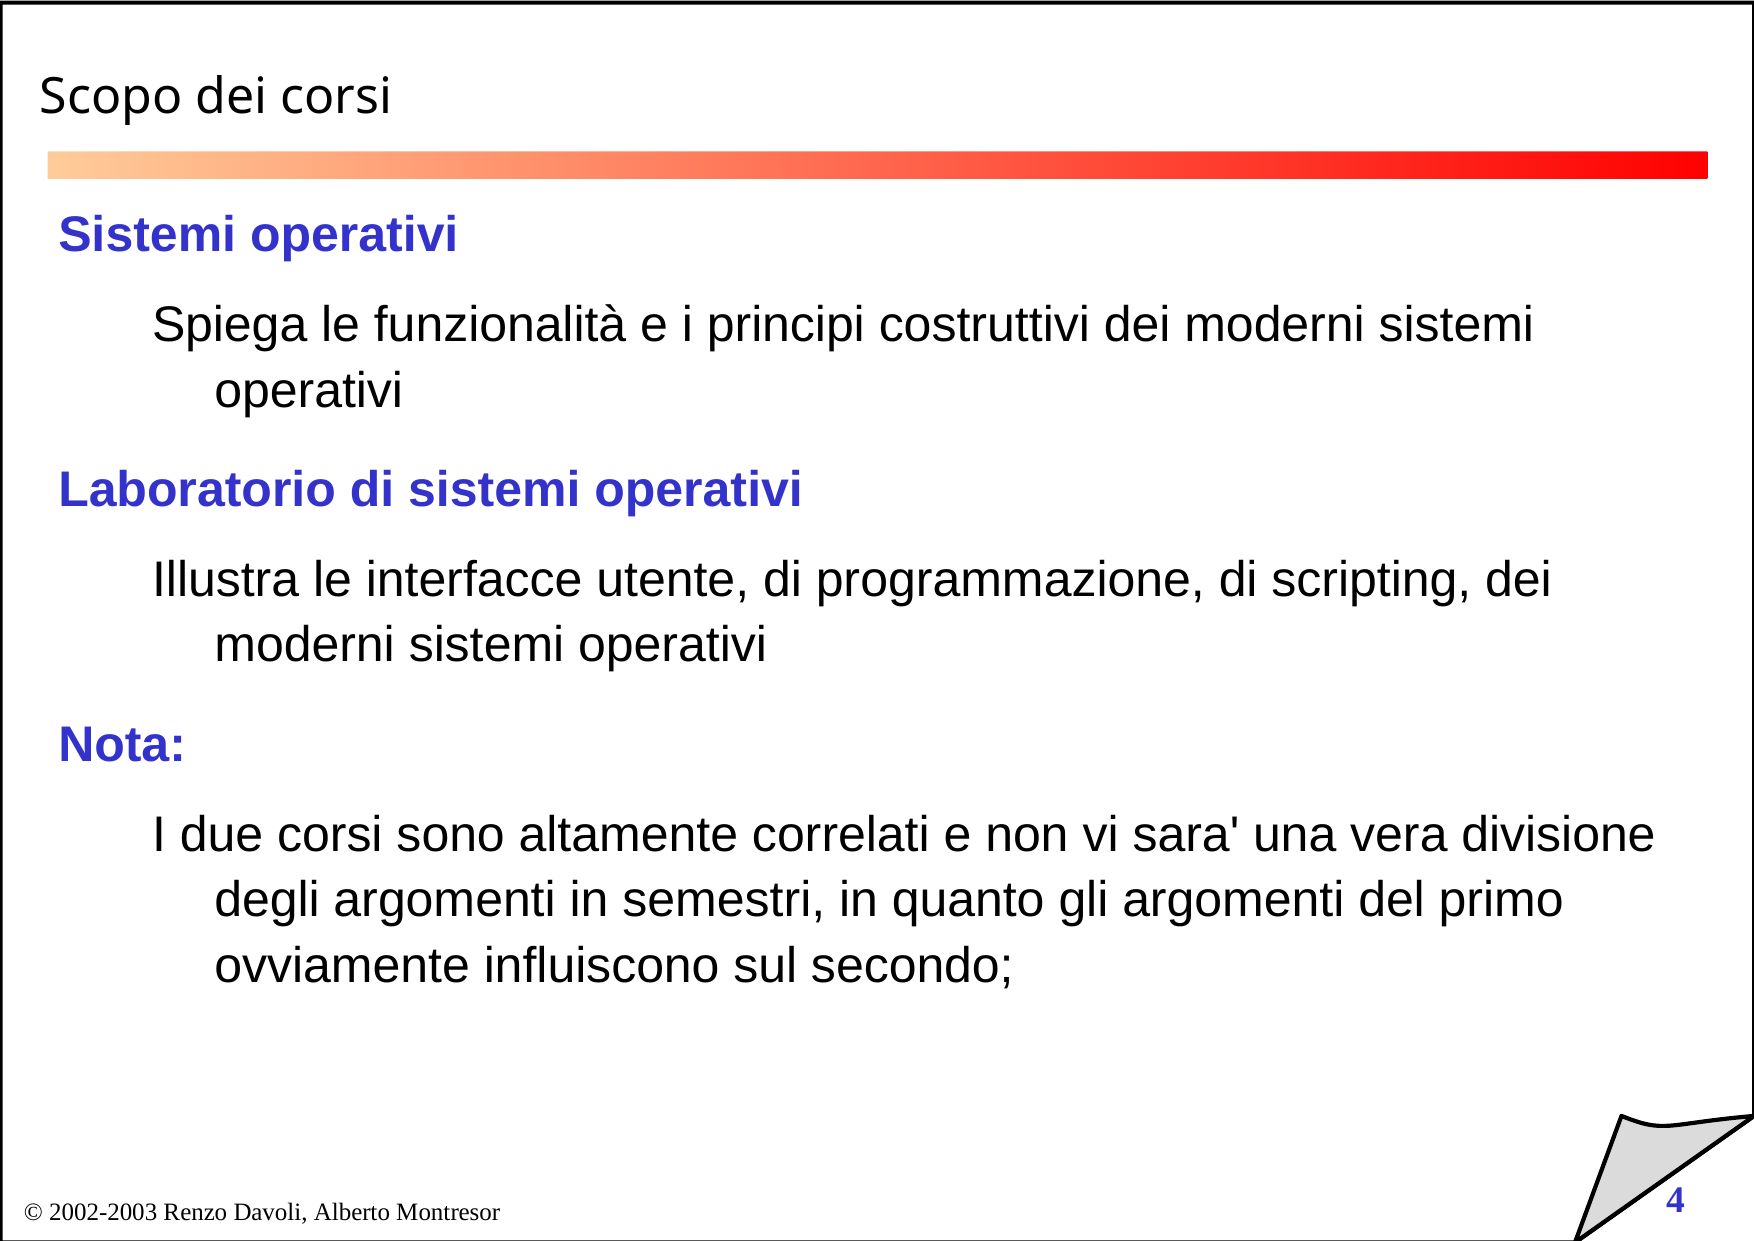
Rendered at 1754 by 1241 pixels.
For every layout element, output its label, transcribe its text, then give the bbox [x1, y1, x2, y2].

list Sistemi operativi Spiega le funzionalità e i principi costruttivi dei moderni sistemi operativi Laboratorio di sistemi operativi Illustra le interfacce utente, di programmazione, di scripting, dei moderni sistemi operativi Nota: I due corsi sono altamente correlati e non vi sara' una vera divisione degli argomenti in semestri, in quanto gli argomenti del primo ovviamente influiscono sul secondo; [58, 206, 1696, 1152]
title Scopo dei corsi [40, 48, 1714, 144]
